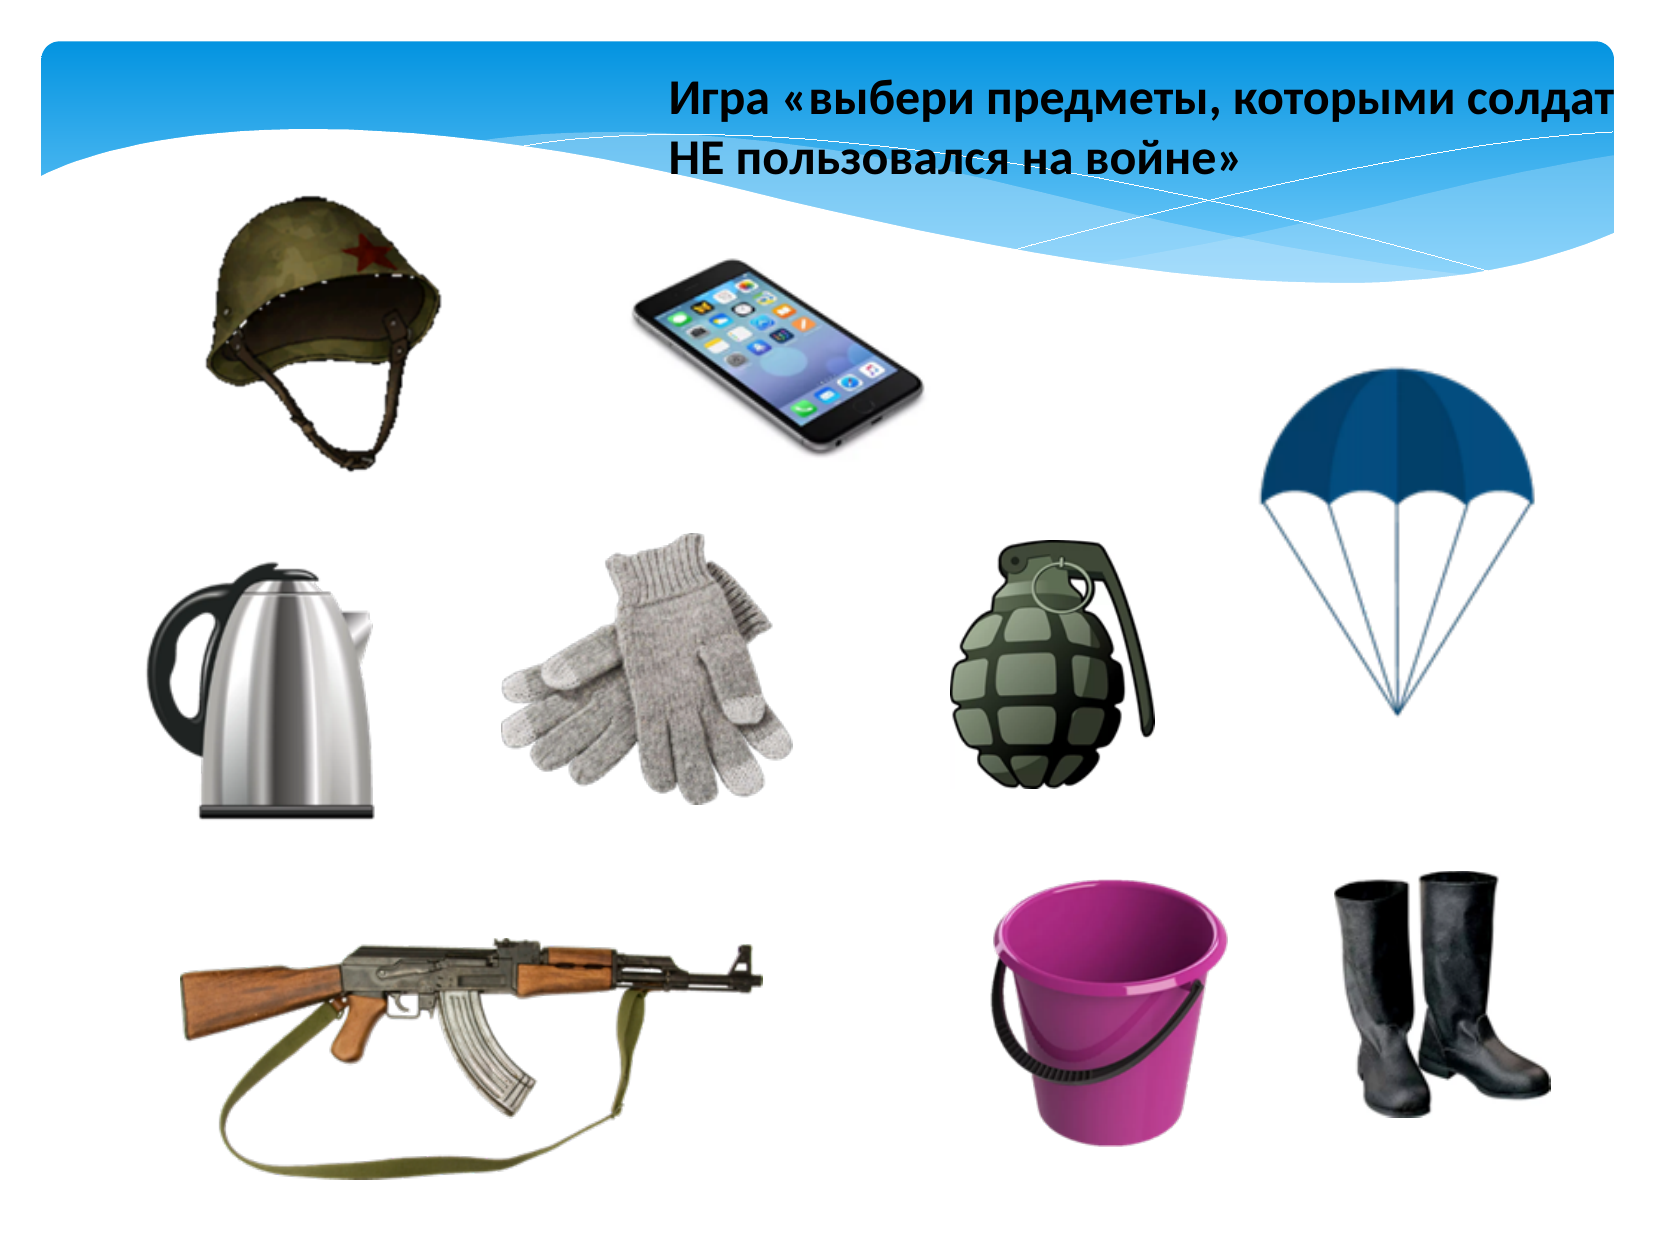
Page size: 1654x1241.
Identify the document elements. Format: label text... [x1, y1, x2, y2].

picture [180, 195, 464, 473]
picture [144, 559, 380, 821]
picture [1334, 871, 1551, 1118]
picture [180, 938, 763, 1180]
text_box Игра «выбери предметы, которыми солдат НЕ пользовался на войне» [654, 57, 1637, 192]
picture [1246, 356, 1551, 727]
picture [606, 242, 951, 471]
picture [501, 533, 793, 805]
picture [950, 540, 1155, 789]
picture [909, 879, 1308, 1147]
